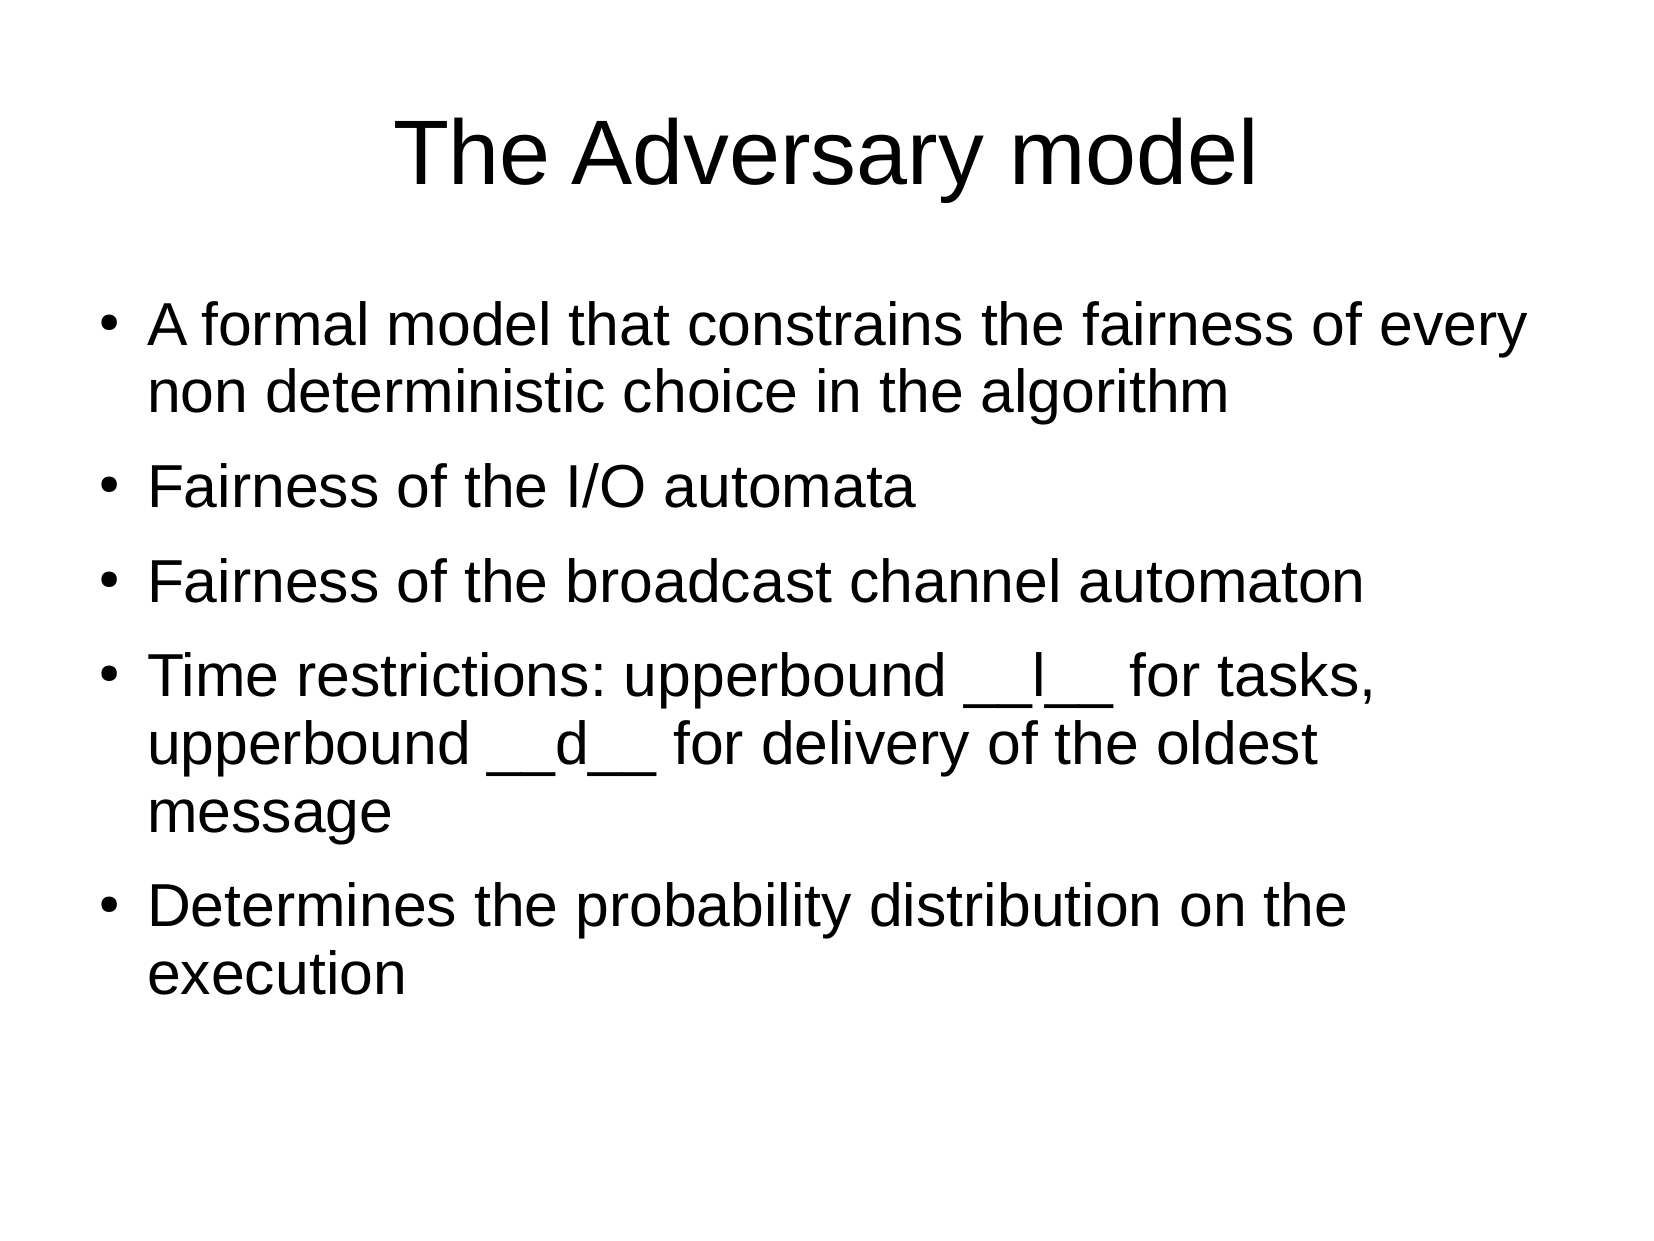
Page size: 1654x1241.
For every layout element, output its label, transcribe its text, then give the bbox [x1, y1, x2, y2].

list A formal model that constrains the fairness of every non deterministic choice in the algorithm Fairness of the I/O automata Fairness of the broadcast channel automaton Time restrictions: upperbound __l__ for tasks, upperbound __d__ for delivery of the oldest message Determines the probability distribution on the execution [82, 290, 1571, 1010]
title The Adversary model [82, 49, 1571, 257]
